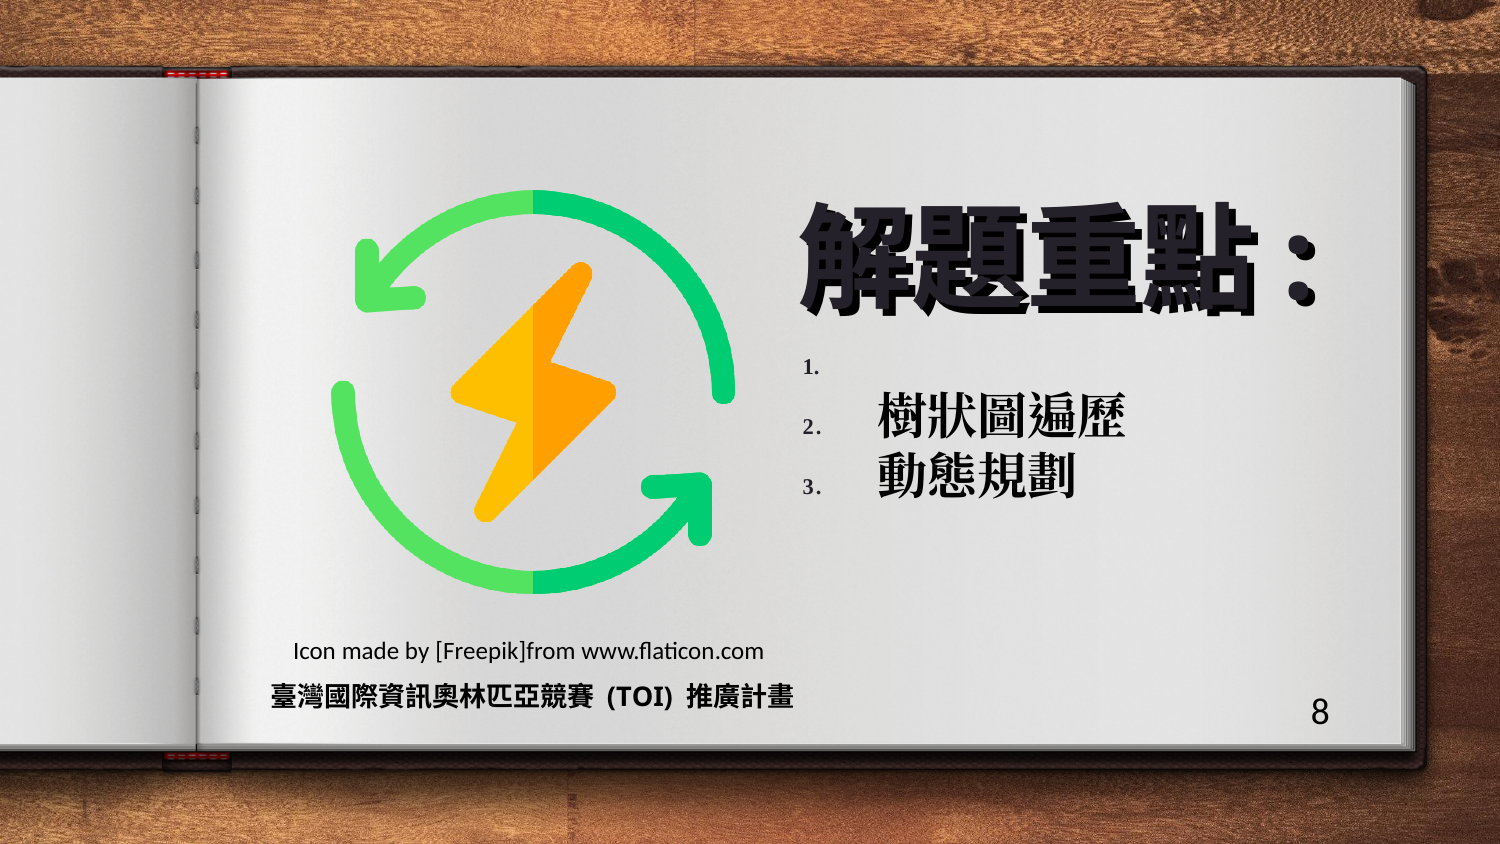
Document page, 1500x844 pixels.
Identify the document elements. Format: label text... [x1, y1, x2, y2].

picture [331, 190, 735, 594]
text_box Icon made by [Freepik]from www.flaticon.com [278, 627, 867, 672]
title 解題重點: [782, 146, 1313, 338]
subtitle 樹狀圖遍歷 動態規劃 [787, 309, 1361, 584]
text_box [1295, 672, 1386, 737]
